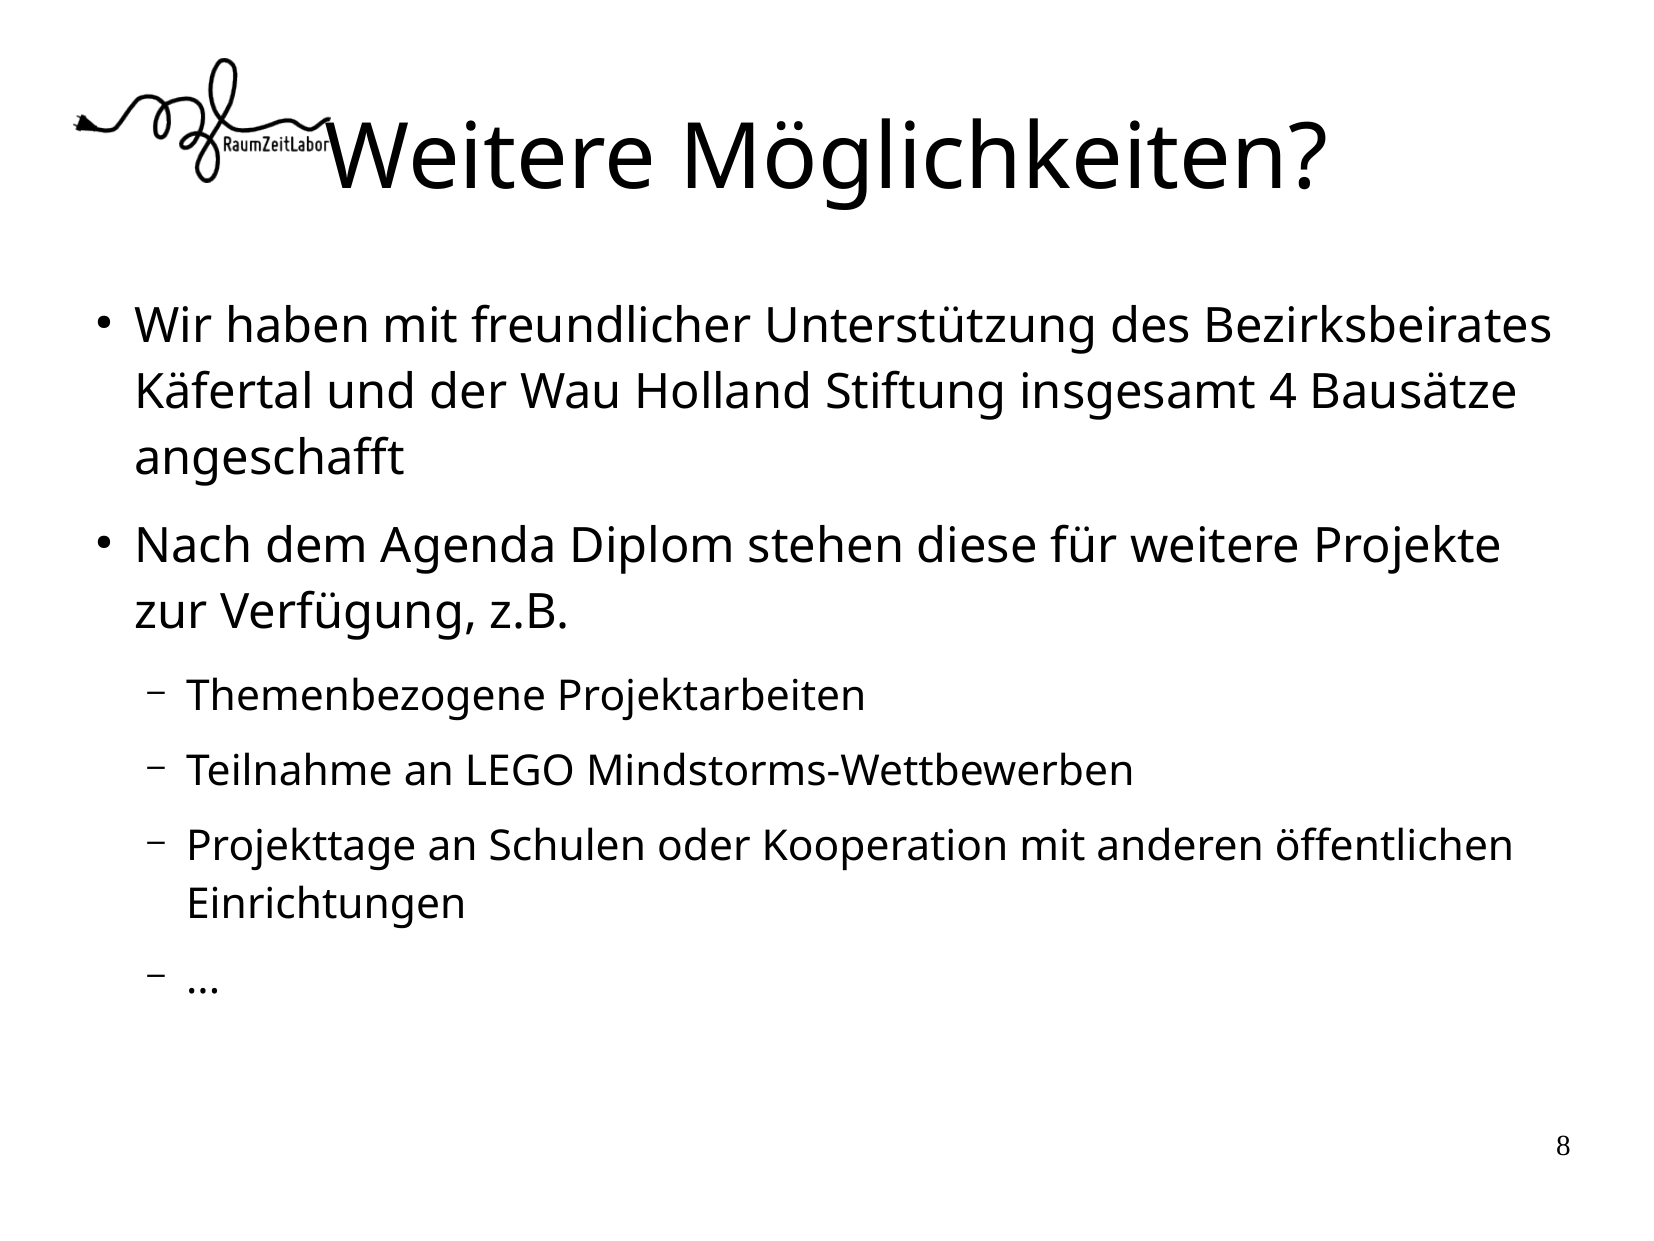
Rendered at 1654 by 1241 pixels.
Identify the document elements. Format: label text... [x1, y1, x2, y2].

picture [73, 58, 331, 183]
list Wir haben mit freundlicher Unterstützung des Bezirksbeirates Käfertal und der Wau Holland Stiftung insgesamt 4 Bausätze angeschafft Nach dem Agenda Diplom stehen diese für weitere Projekte zur Verfügung, z.B. Themenbezogene Projektarbeiten Teilnahme an LEGO Mindstorms-Wettbewerben Projekttage an Schulen oder Kooperation mit anderen öffentlichen Einrichtungen ... [82, 290, 1571, 1010]
title Weitere Möglichkeiten? [82, 49, 1571, 257]
